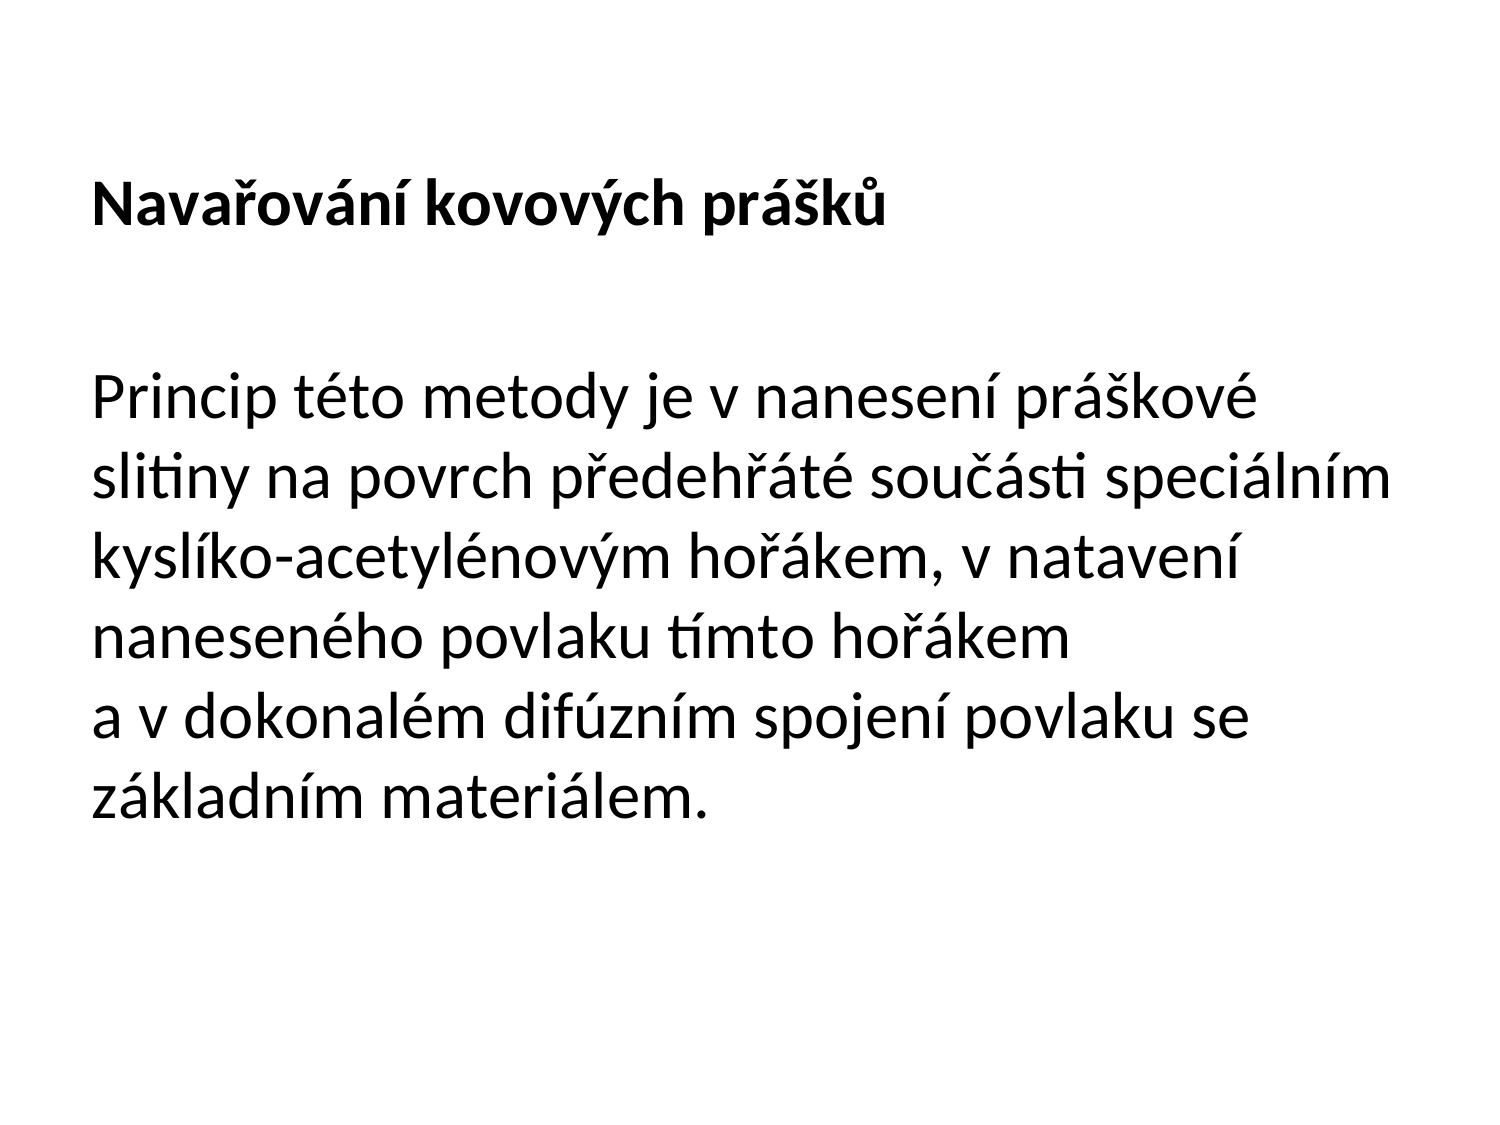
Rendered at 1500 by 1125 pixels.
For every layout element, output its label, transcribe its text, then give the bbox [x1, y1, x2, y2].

list Navařování kovových prášků Princip této metody je v nanesení práškové slitiny na povrch předehřáté součásti speciálním kyslíko-acetylénovým hořákem, v natavení naneseného povlaku tímto hořákem a v dokonalém difúzním spojení povlaku se základním materiálem. [76, 54, 1427, 840]
